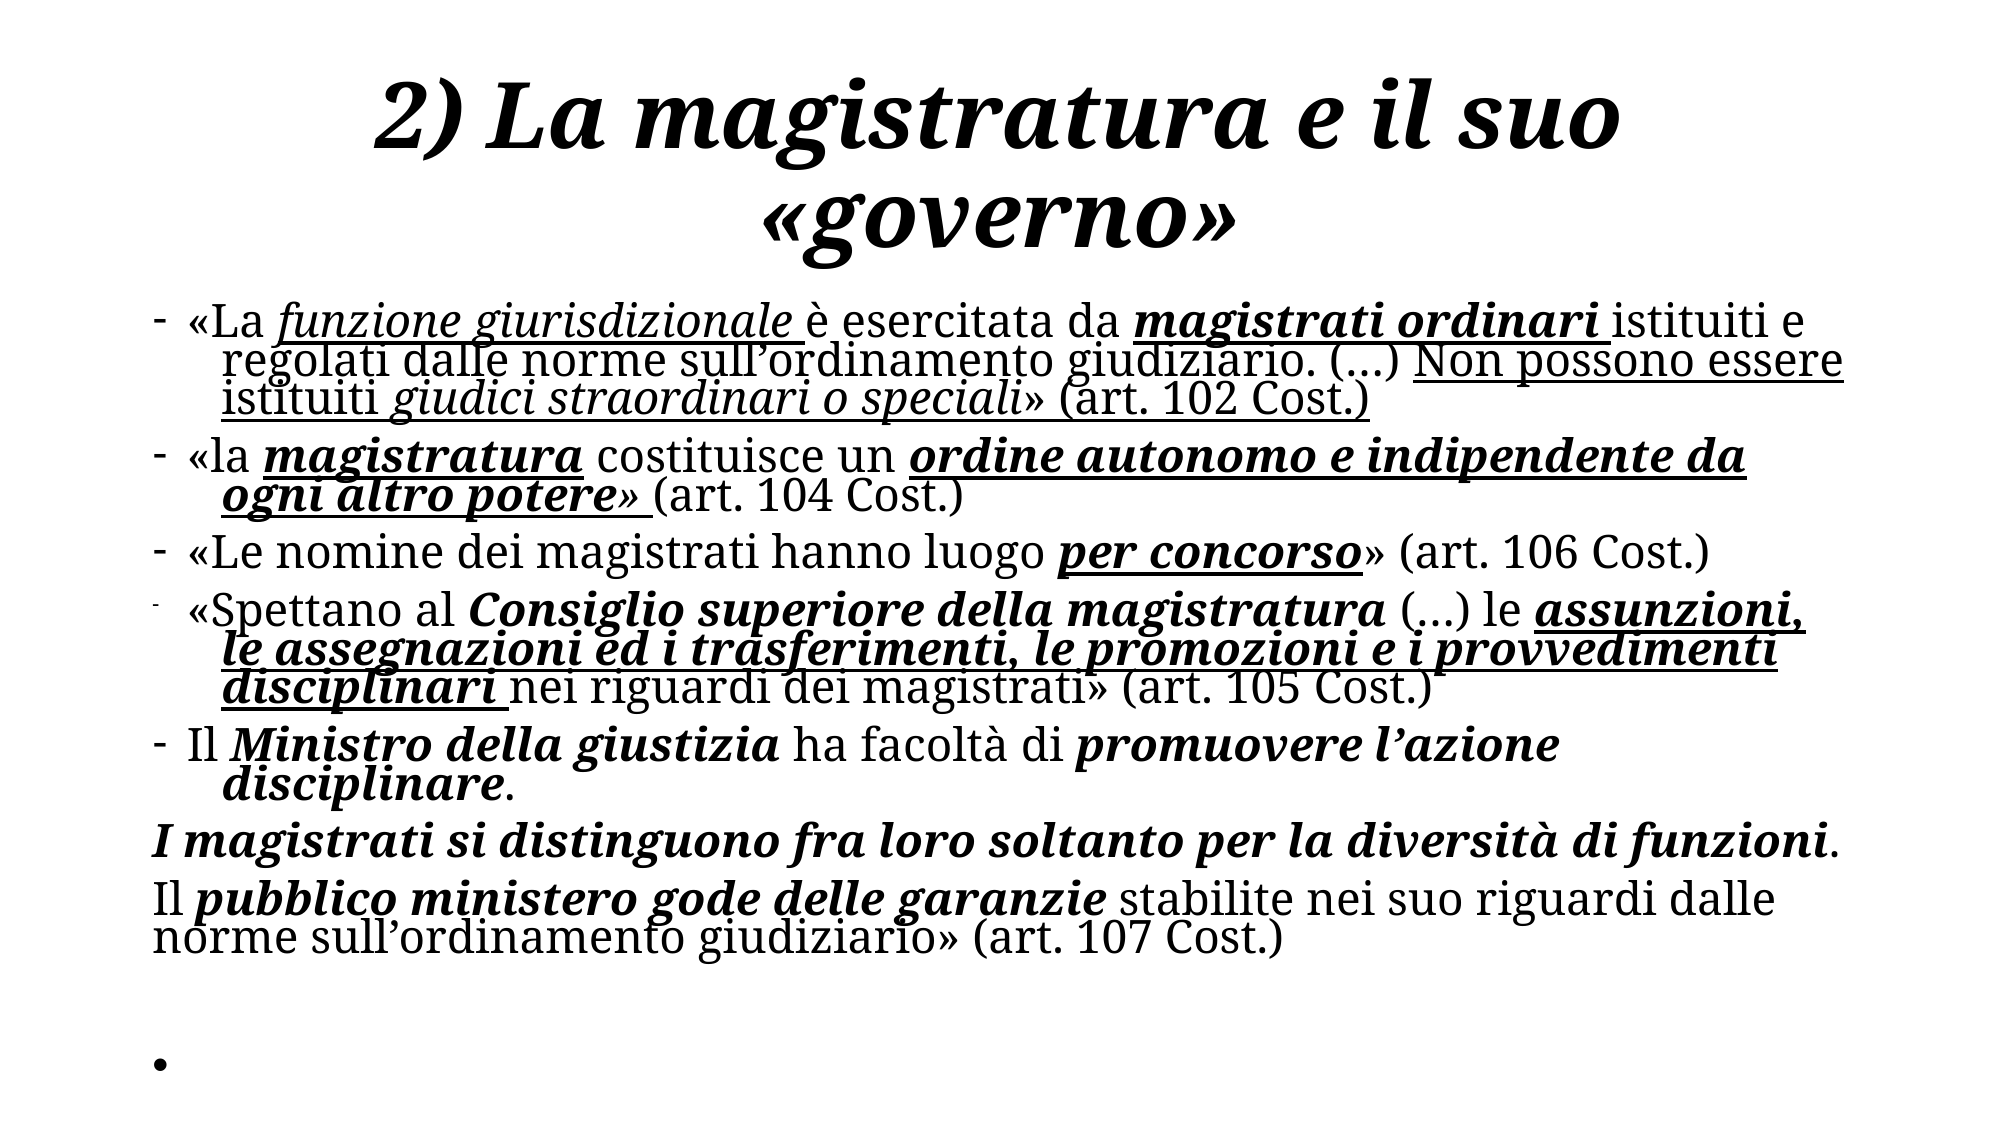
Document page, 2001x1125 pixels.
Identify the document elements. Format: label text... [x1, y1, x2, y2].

list «La funzione giurisdizionale è esercitata da magistrati ordinari istituiti e regolati dalle norme sull’ordinamento giudiziario. (…) Non possono essere istituiti giudici straordinari o speciali» (art. 102 Cost.) «la magistratura costituisce un ordine autonomo e indipendente da ogni altro potere» (art. 104 Cost.) «Le nomine dei magistrati hanno luogo per concorso» (art. 106 Cost.) «Spettano al Consiglio superiore della magistratura (…) le assunzioni, le assegnazioni ed i trasferimenti, le promozioni e i provvedimenti disciplinari nei riguardi dei magistrati» (art. 105 Cost.) Il Ministro della giustizia ha facoltà di promuovere l’azione disciplinare. I magistrati si distinguono fra loro soltanto per la diversità di funzioni. Il pubblico ministero gode delle garanzie stabilite nei suo riguardi dalle norme sull’ordinamento giudiziario» (art. 107 Cost.) [137, 299, 1863, 1014]
title 2) La magistratura e il suo «governo» [137, 59, 1863, 278]
